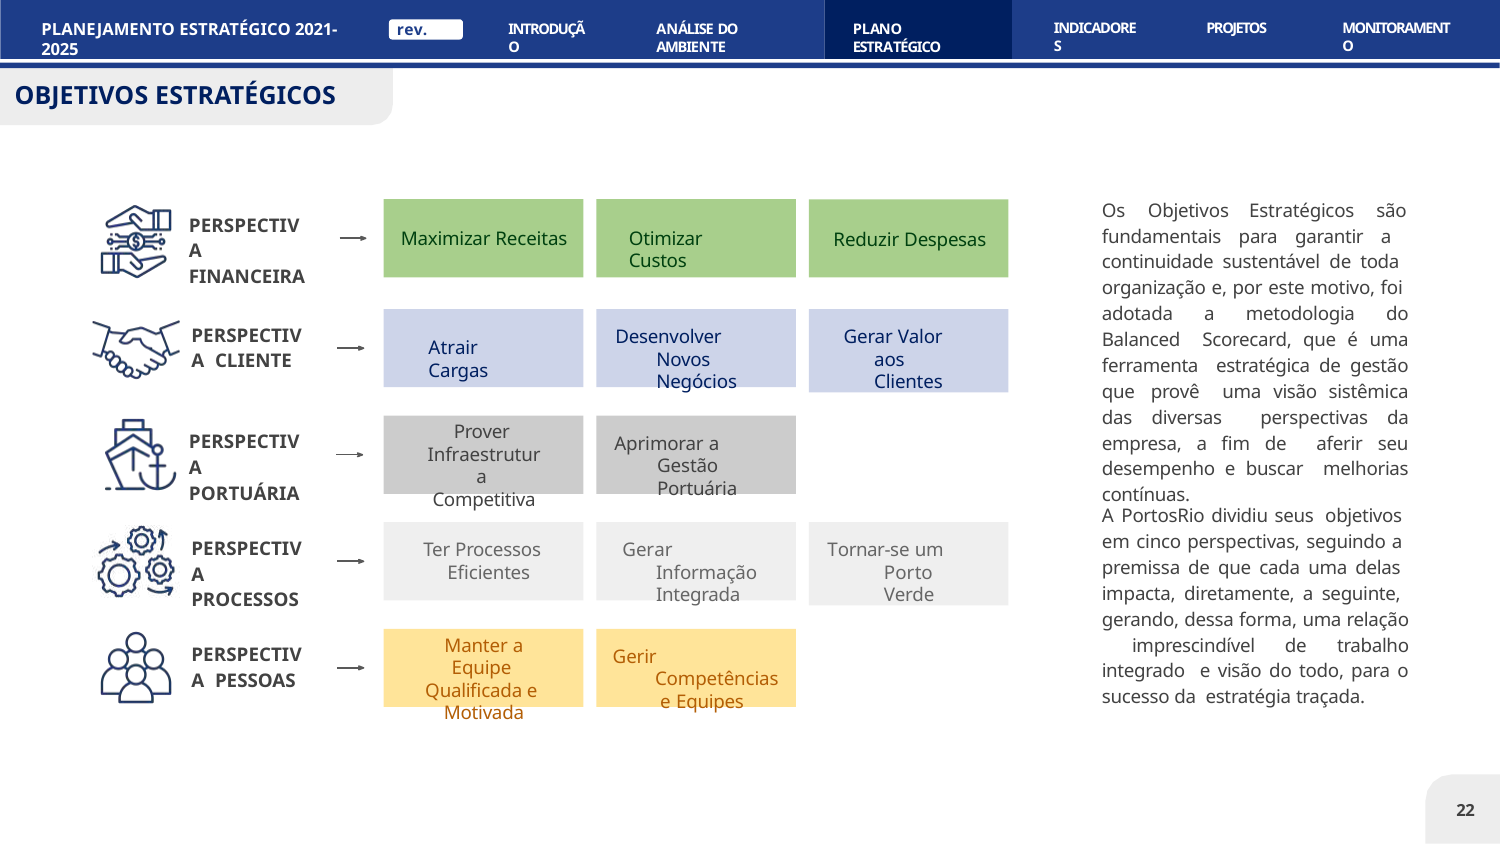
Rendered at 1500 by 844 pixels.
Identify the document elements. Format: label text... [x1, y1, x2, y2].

picture [92, 517, 180, 606]
text_box [596, 199, 796, 278]
text_box [0, 0, 1500, 59]
text_box Atrair Cargas [426, 334, 541, 361]
picture [92, 197, 180, 286]
text_box rev. 2022 [394, 17, 457, 41]
text_box [596, 628, 796, 707]
picture [96, 410, 185, 499]
text_box PLANEJAMENTO ESTRATÉGICO 2021-2025 [39, 16, 374, 41]
text_box [665, 592, 670, 601]
text_box [596, 309, 796, 388]
text_box Gerar Valor aos Clientes [808, 309, 1009, 388]
text_box Gerar Informação Integrada [620, 535, 772, 586]
text_box [689, 699, 694, 707]
text_box fundamentais para garantir a continuidade sustentável de toda organização e, por este motivo, foi adotada a metodologia do Balanced Scorecard, que é uma ferramenta estratégica de gestão que provê uma visão sistêmica das diversas perspectivas da empresa, a ﬁm de aferir seu desempenho e buscar melhorias contínuas. [1099, 218, 1410, 482]
text_box Prover Infraestrutura Competitiva [423, 418, 544, 490]
text_box PERSPECTIVA PROCESSOS [189, 530, 316, 587]
text_box Os Objetivos Estratégicos são [1099, 196, 1409, 218]
text_box [682, 486, 688, 494]
text_box [659, 377, 666, 388]
text_box Aprimorar a Gestão Portuária [612, 429, 780, 479]
text_box [671, 486, 677, 494]
picture [92, 623, 180, 712]
text_box OBJETIVOS ESTRATÉGICOS [12, 77, 424, 110]
text_box [0, 62, 1500, 126]
picture [92, 304, 180, 393]
text_box [383, 628, 584, 707]
text_box [383, 309, 584, 388]
text_box Maximizar Receitas [398, 224, 569, 251]
text_box [1425, 774, 1500, 844]
text_box A PortosRio dividiu seus objetivos em cinco perspectivas, seguindo a premissa de que cada uma delas impacta, diretamente, a seguinte, gerando, dessa forma, uma relação imprescindível de trabalho integrado e visão do todo, para o sucesso da estratégia traçada. [1099, 498, 1410, 710]
text_box MONITORAMENTO [1340, 16, 1453, 39]
text_box [721, 592, 727, 601]
text_box [719, 379, 725, 387]
text_box PERSPECTIVA FINANCEIRA [186, 207, 314, 264]
text_box Otimizar Custos [626, 224, 766, 251]
text_box Tornar-se um Porto Verde [808, 522, 1009, 601]
text_box INTRODUÇÃO [506, 17, 589, 40]
text_box Manter a Equipe Qualiﬁcada e Motivada [413, 631, 554, 703]
text_box PERSPECTIVA PESSOAS [189, 637, 316, 694]
text_box [683, 379, 688, 387]
text_box Reduzir Despesas [808, 199, 1009, 278]
text_box PLANO ESTRATÉGICO [850, 17, 982, 40]
text_box [596, 522, 796, 601]
text_box ANÁLISE DO AMBIENTE [654, 17, 796, 40]
text_box [383, 199, 584, 278]
text_box Gerir Competências e Equipes [610, 642, 781, 692]
text_box [693, 592, 698, 600]
text_box [383, 415, 584, 494]
text_box [596, 415, 796, 494]
text_box Desenvolver Novos Negócios [613, 322, 779, 373]
text_box 21 [1450, 799, 1480, 823]
text_box INDICADORES [1051, 16, 1137, 39]
text_box PROJETOS [1204, 16, 1272, 39]
text_box PERSPECTIVA PORTUÁRIA [186, 424, 314, 481]
text_box PERSPECTIVA CLIENTE [189, 317, 316, 374]
text_box Ter Processos Eﬁcientes [421, 535, 546, 586]
text_box [383, 522, 584, 601]
text_box [695, 379, 701, 387]
